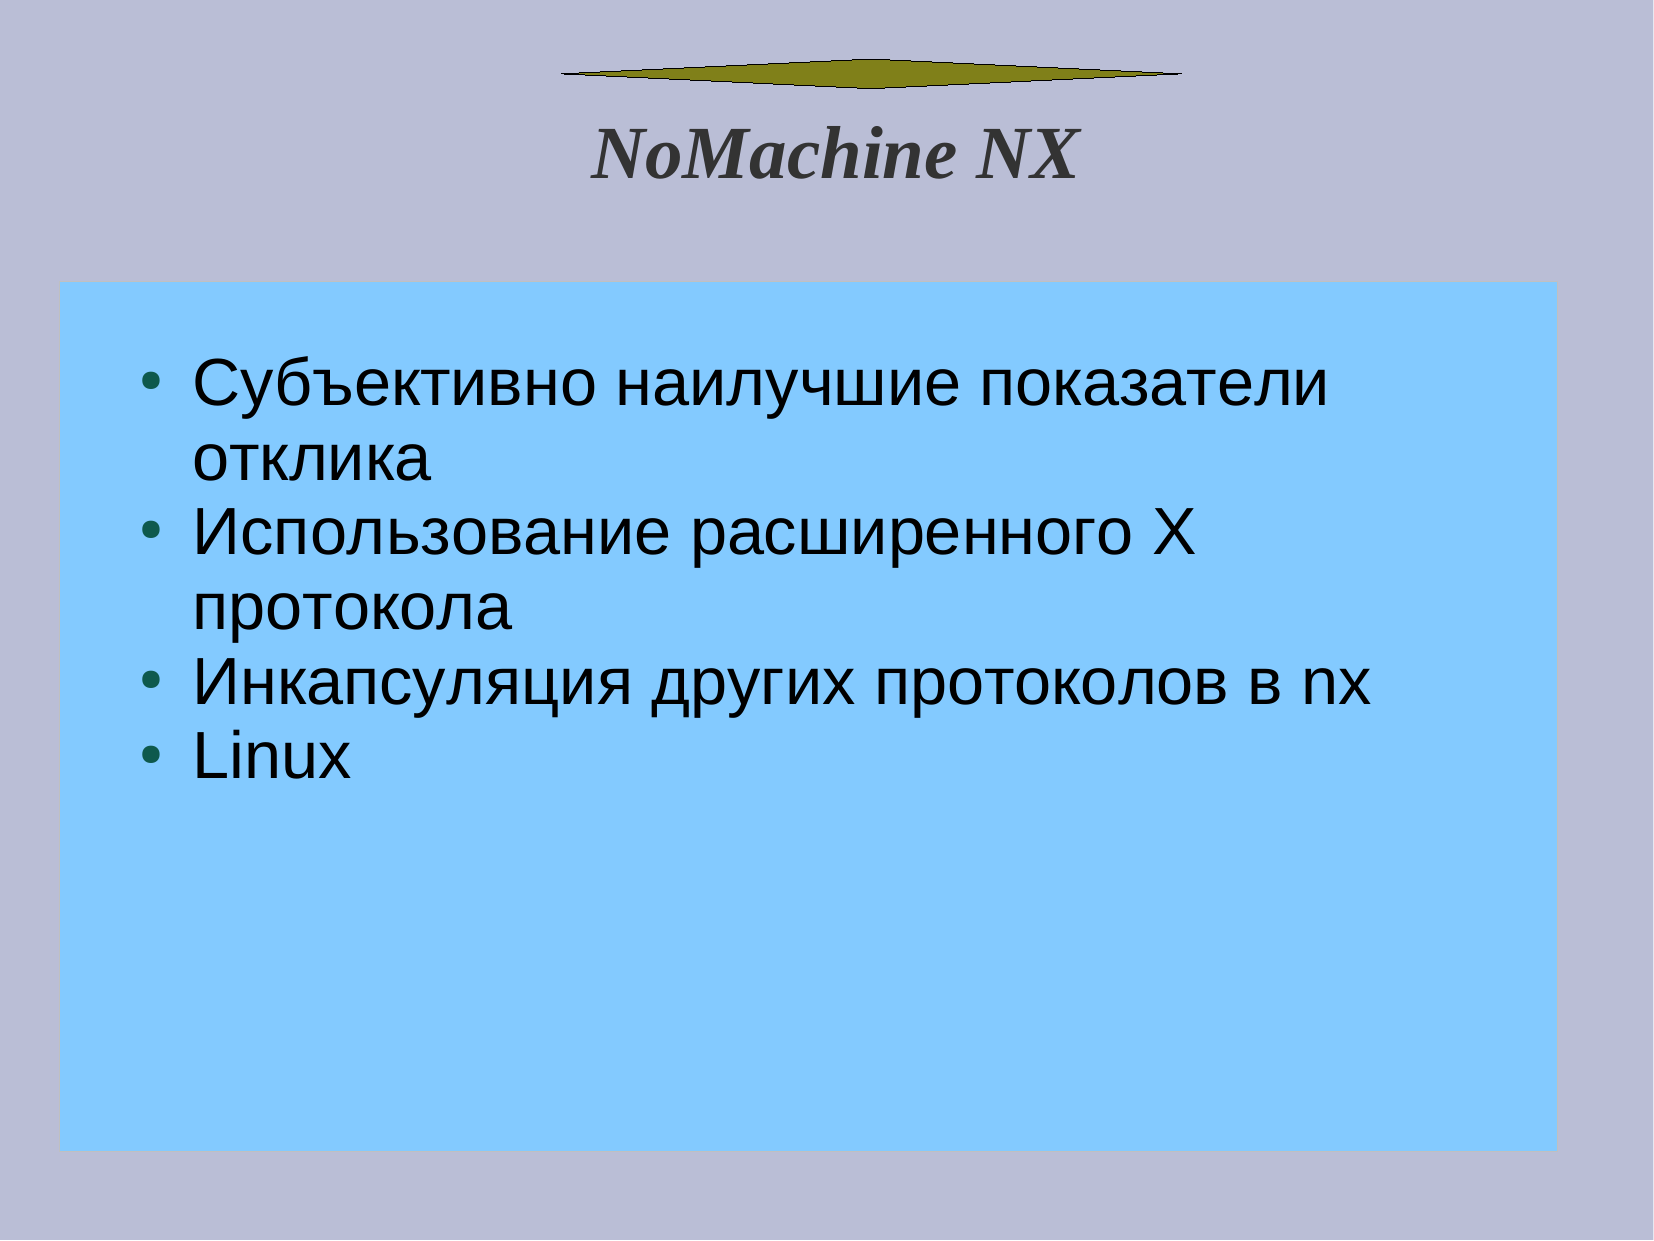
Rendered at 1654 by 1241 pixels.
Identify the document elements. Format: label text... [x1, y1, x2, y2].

title NoMachine NX [82, 56, 1571, 250]
list Cубъективно наилучшие показатели отклика Использование расширенного X протокола Инкапсуляция других протоколов в nx Linux [121, 344, 1534, 1127]
